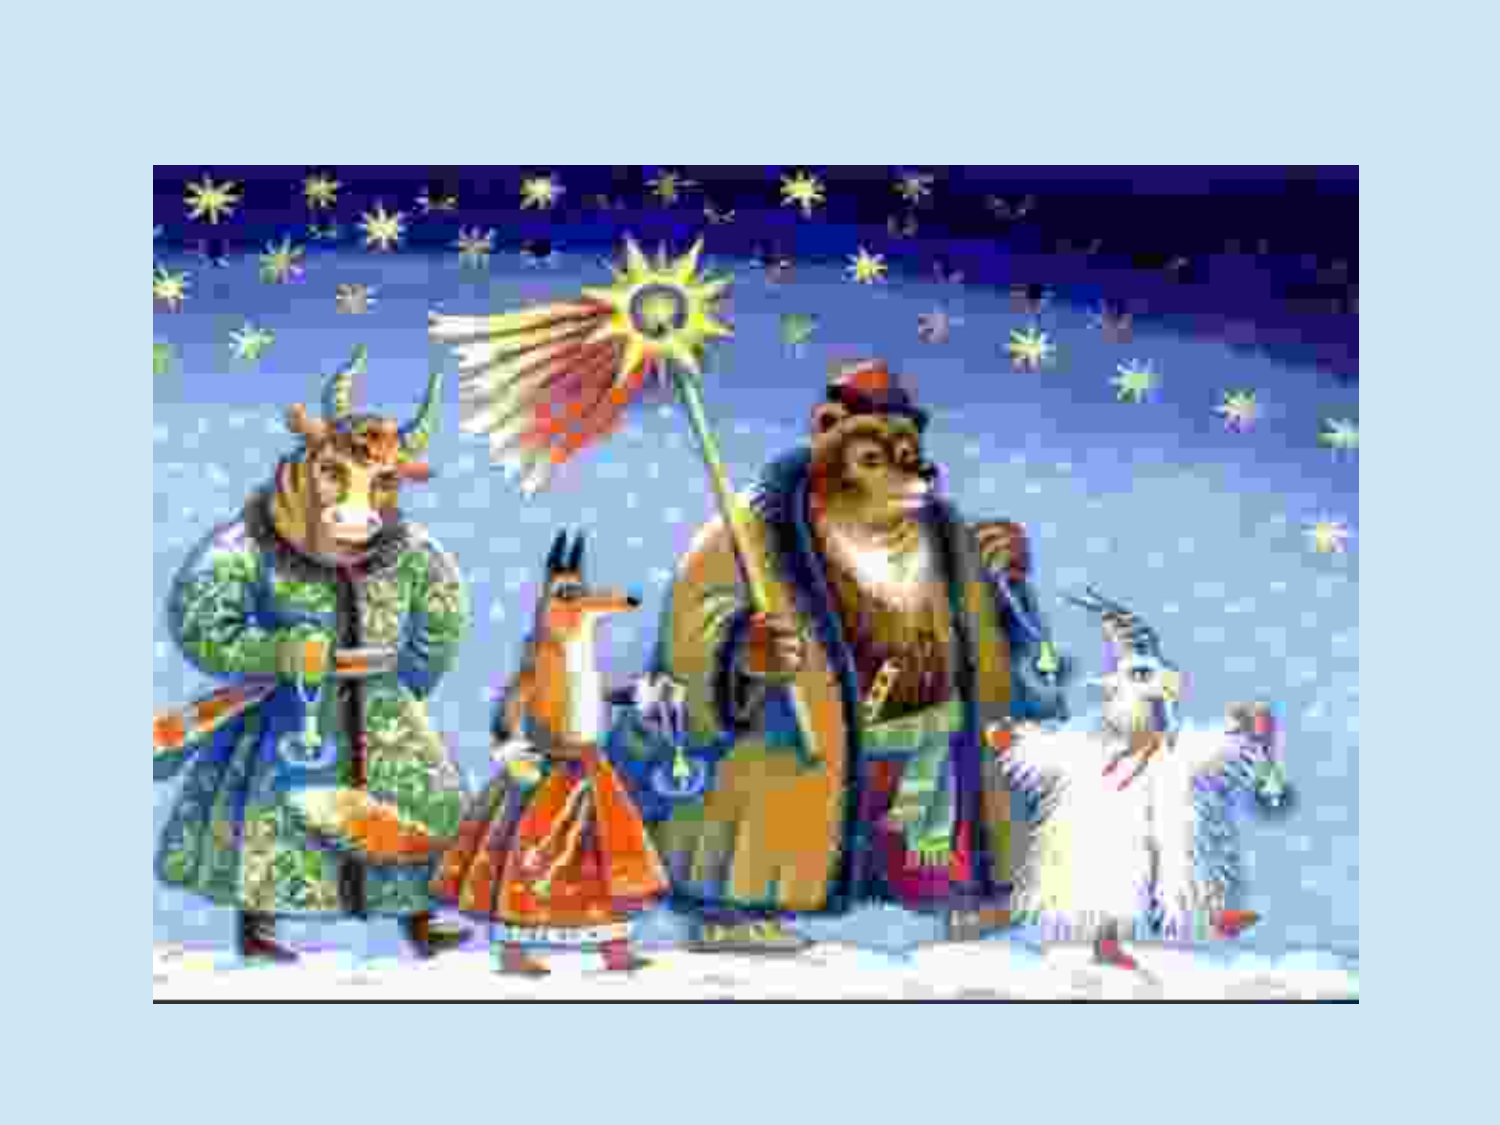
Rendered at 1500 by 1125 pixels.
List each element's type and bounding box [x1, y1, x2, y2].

picture [153, 165, 1359, 1004]
